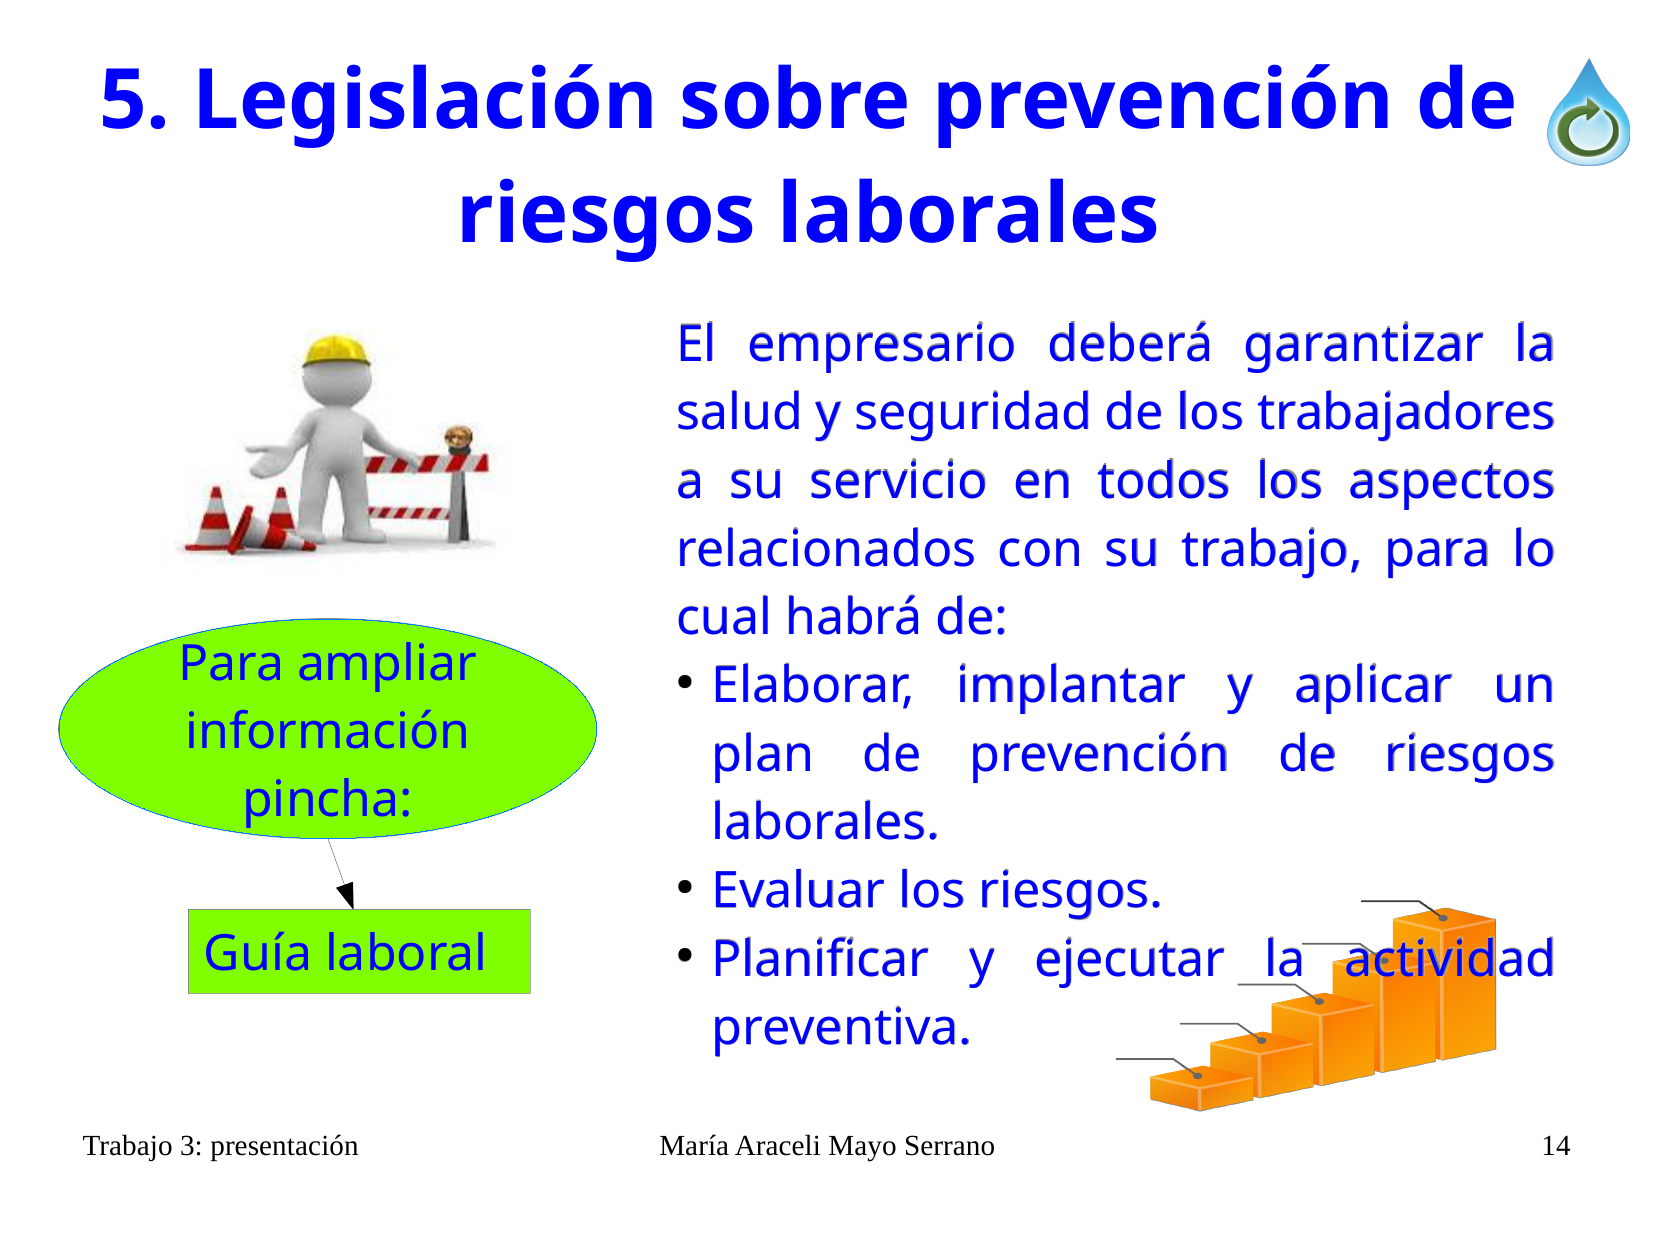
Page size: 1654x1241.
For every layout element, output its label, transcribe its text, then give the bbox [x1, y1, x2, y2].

picture [1110, 1100, 1518, 1123]
text_box Guía laboral [188, 909, 531, 993]
text_box Para ampliar información pincha: [58, 619, 597, 839]
picture [129, 283, 544, 615]
title 5. Legislación sobre prevención de riesgos laborales [82, 49, 1536, 257]
text_box El empresario deberá garantizar la salud y seguridad de los trabajadores a su servicio en todos los aspectos relacionados con su trabajo, para lo cual habrá de: Elaborar, implantar y aplicar un plan de prevención de riesgos laborales. Evaluar los riesgos. Planificar y ejecutar la actividad preventiva. [661, 300, 1571, 1100]
picture [1547, 58, 1630, 166]
